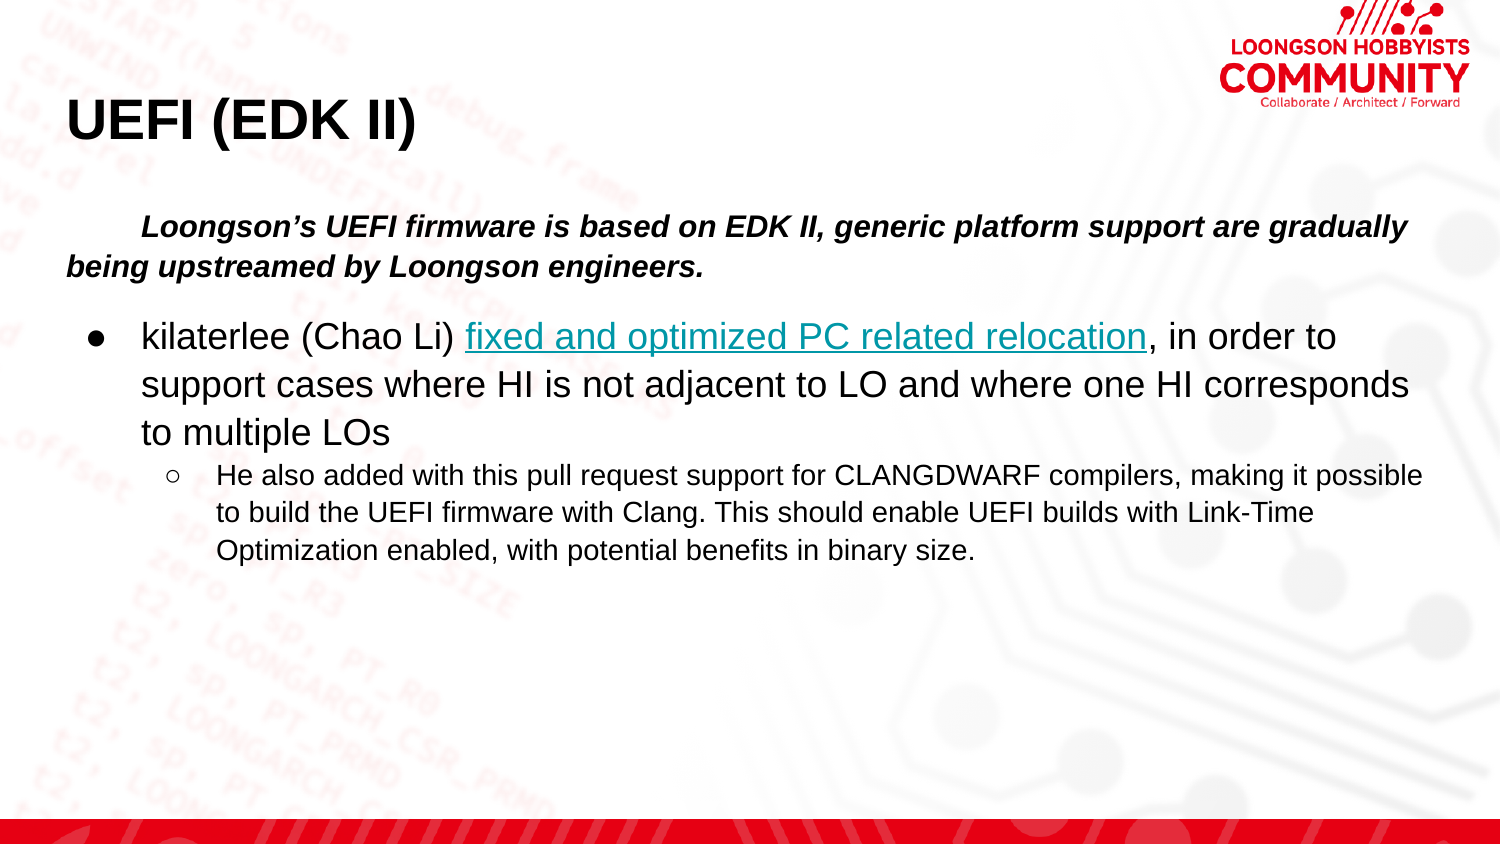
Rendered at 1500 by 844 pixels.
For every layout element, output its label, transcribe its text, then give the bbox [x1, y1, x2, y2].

list Loongson’s UEFI firmware is based on EDK II, generic platform support are gradually being upstreamed by Loongson engineers. kilaterlee (Chao Li) fixed and optimized PC related relocation, in order to support cases where HI is not adjacent to LO and where one HI corresponds to multiple LOs He also added with this pull request support for CLANGDWARF compilers, making it possible to build the UEFI firmware with Clang. This should enable UEFI builds with Link-Time Optimization enabled, with potential benefits in binary size. [51, 189, 1449, 829]
title UEFI (EDK II) [51, 72, 1449, 167]
picture [0, 0, 1500, 844]
